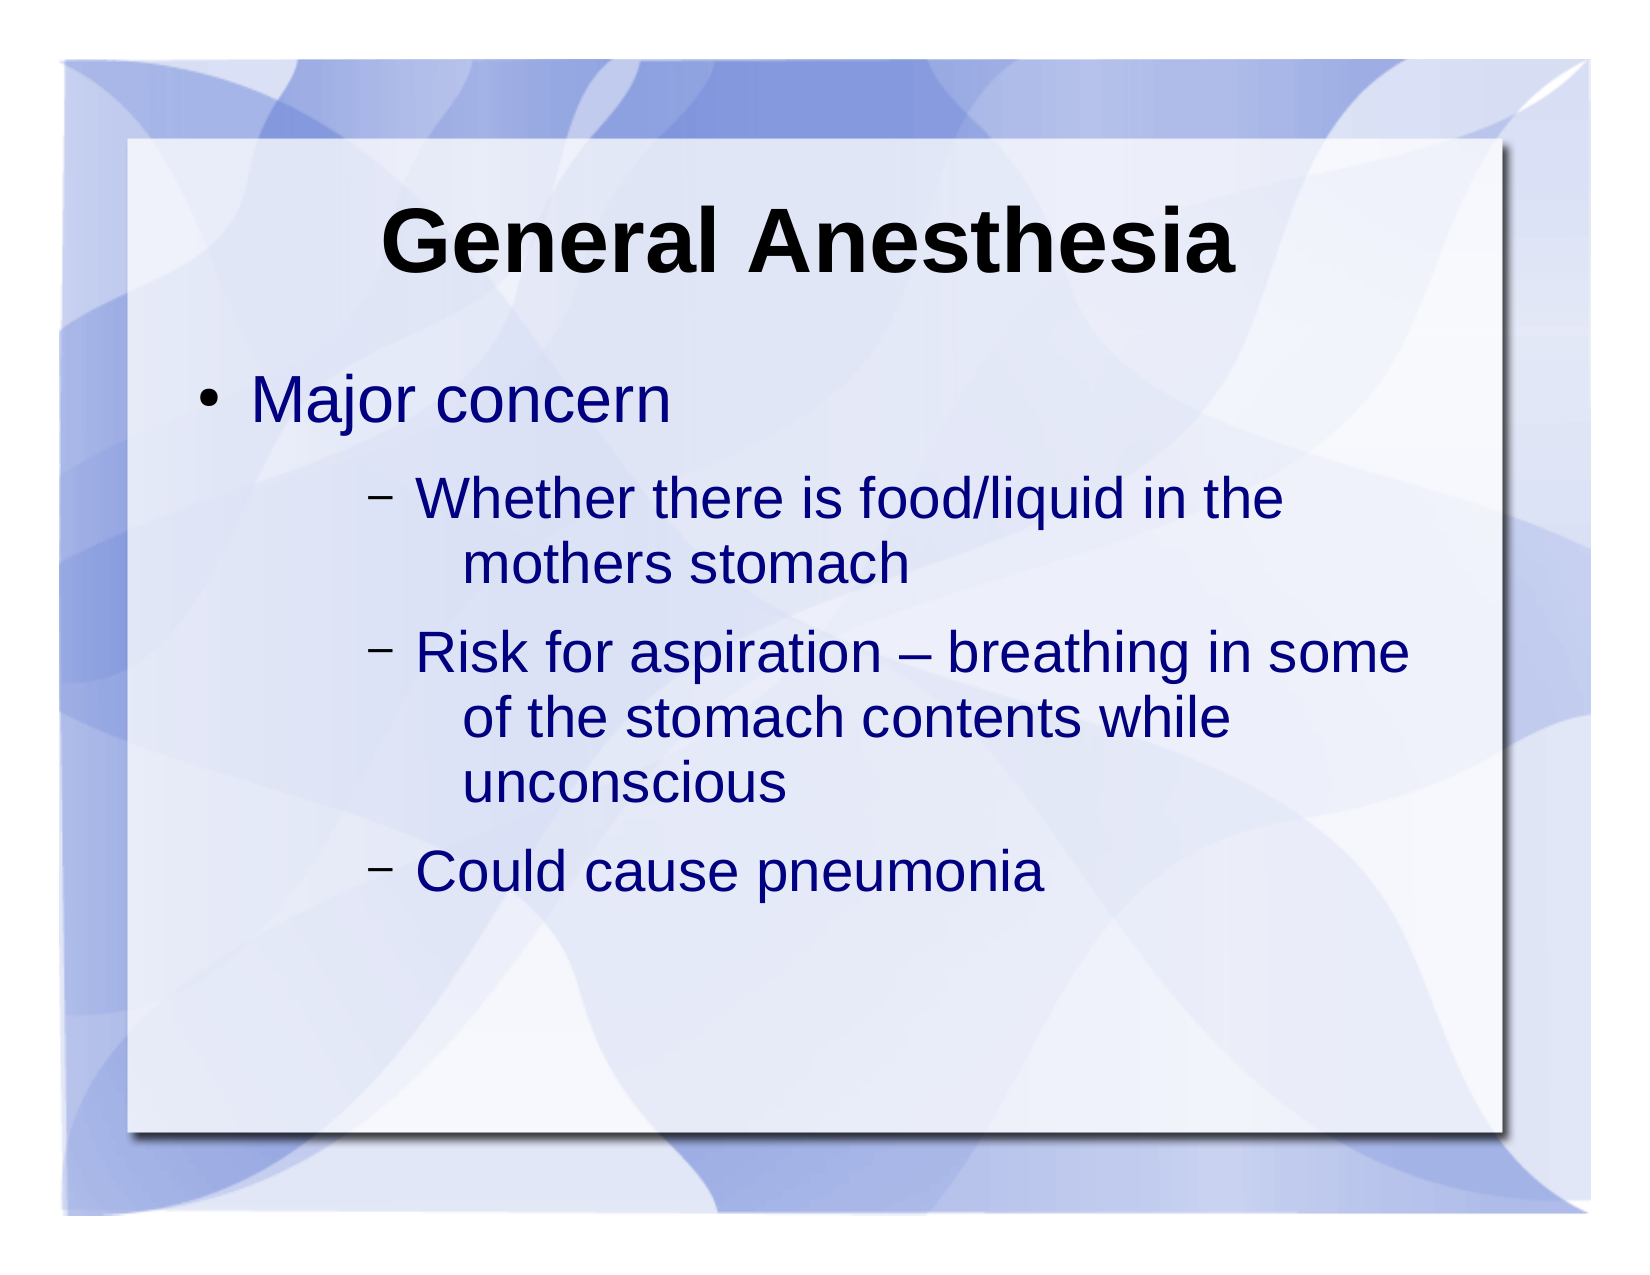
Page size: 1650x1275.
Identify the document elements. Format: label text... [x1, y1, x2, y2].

list Major concern Whether there is food/liquid in the mothers stomach Risk for aspiration – breathing in some of the stomach contents while unconscious Could cause pneumonia [179, 362, 1438, 954]
title General Anesthesia [135, 151, 1482, 330]
picture [59, 59, 1591, 1216]
